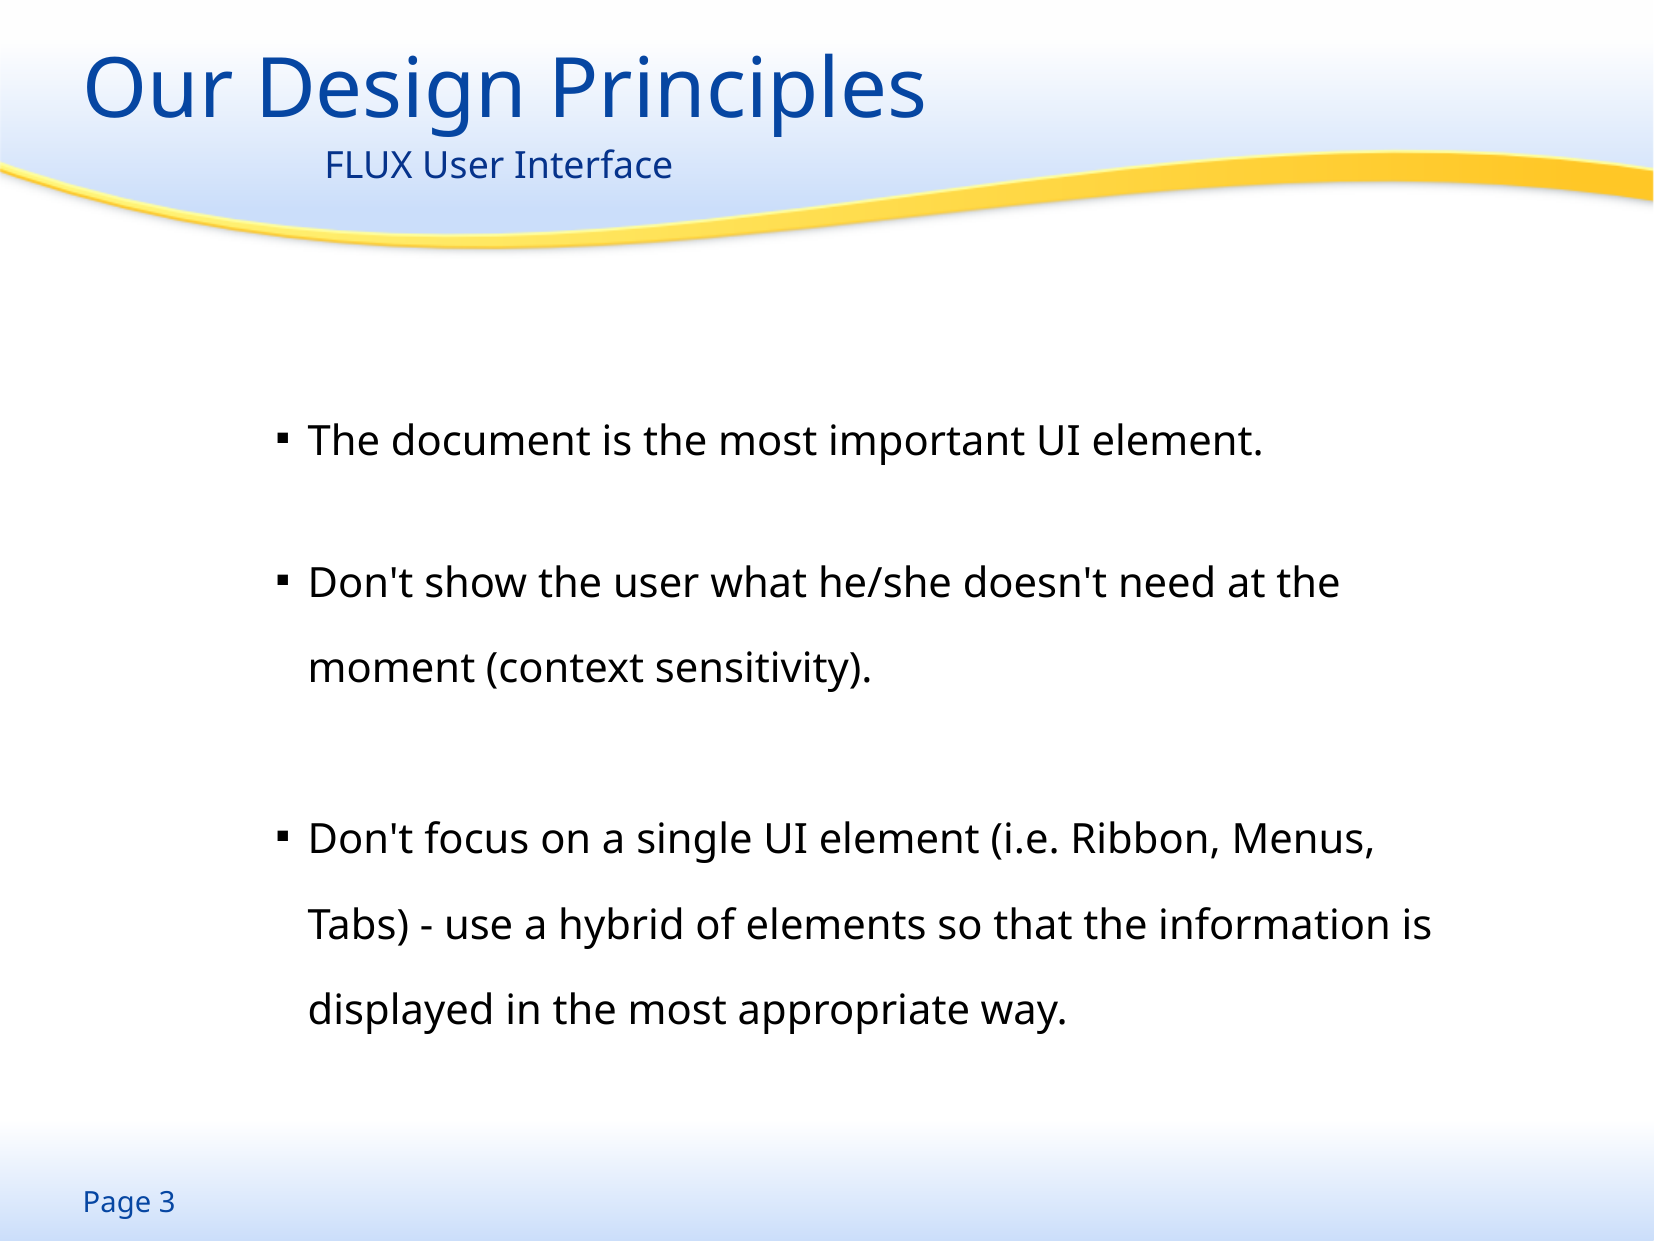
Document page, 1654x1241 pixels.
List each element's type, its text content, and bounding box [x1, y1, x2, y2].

title Our Design Principles [82, 23, 1565, 148]
text_box FLUX User Interface [82, 134, 916, 195]
subtitle The document is the most important UI element. Don't show the user what he/she doesn't need at the moment (context sensitivity). Don't focus on a single UI element (i.e. Ribbon, Menus, Tabs) - use a hybrid of elements so that the information is displayed in the most appropriate way. [270, 300, 1463, 1119]
picture [0, 0, 1654, 259]
